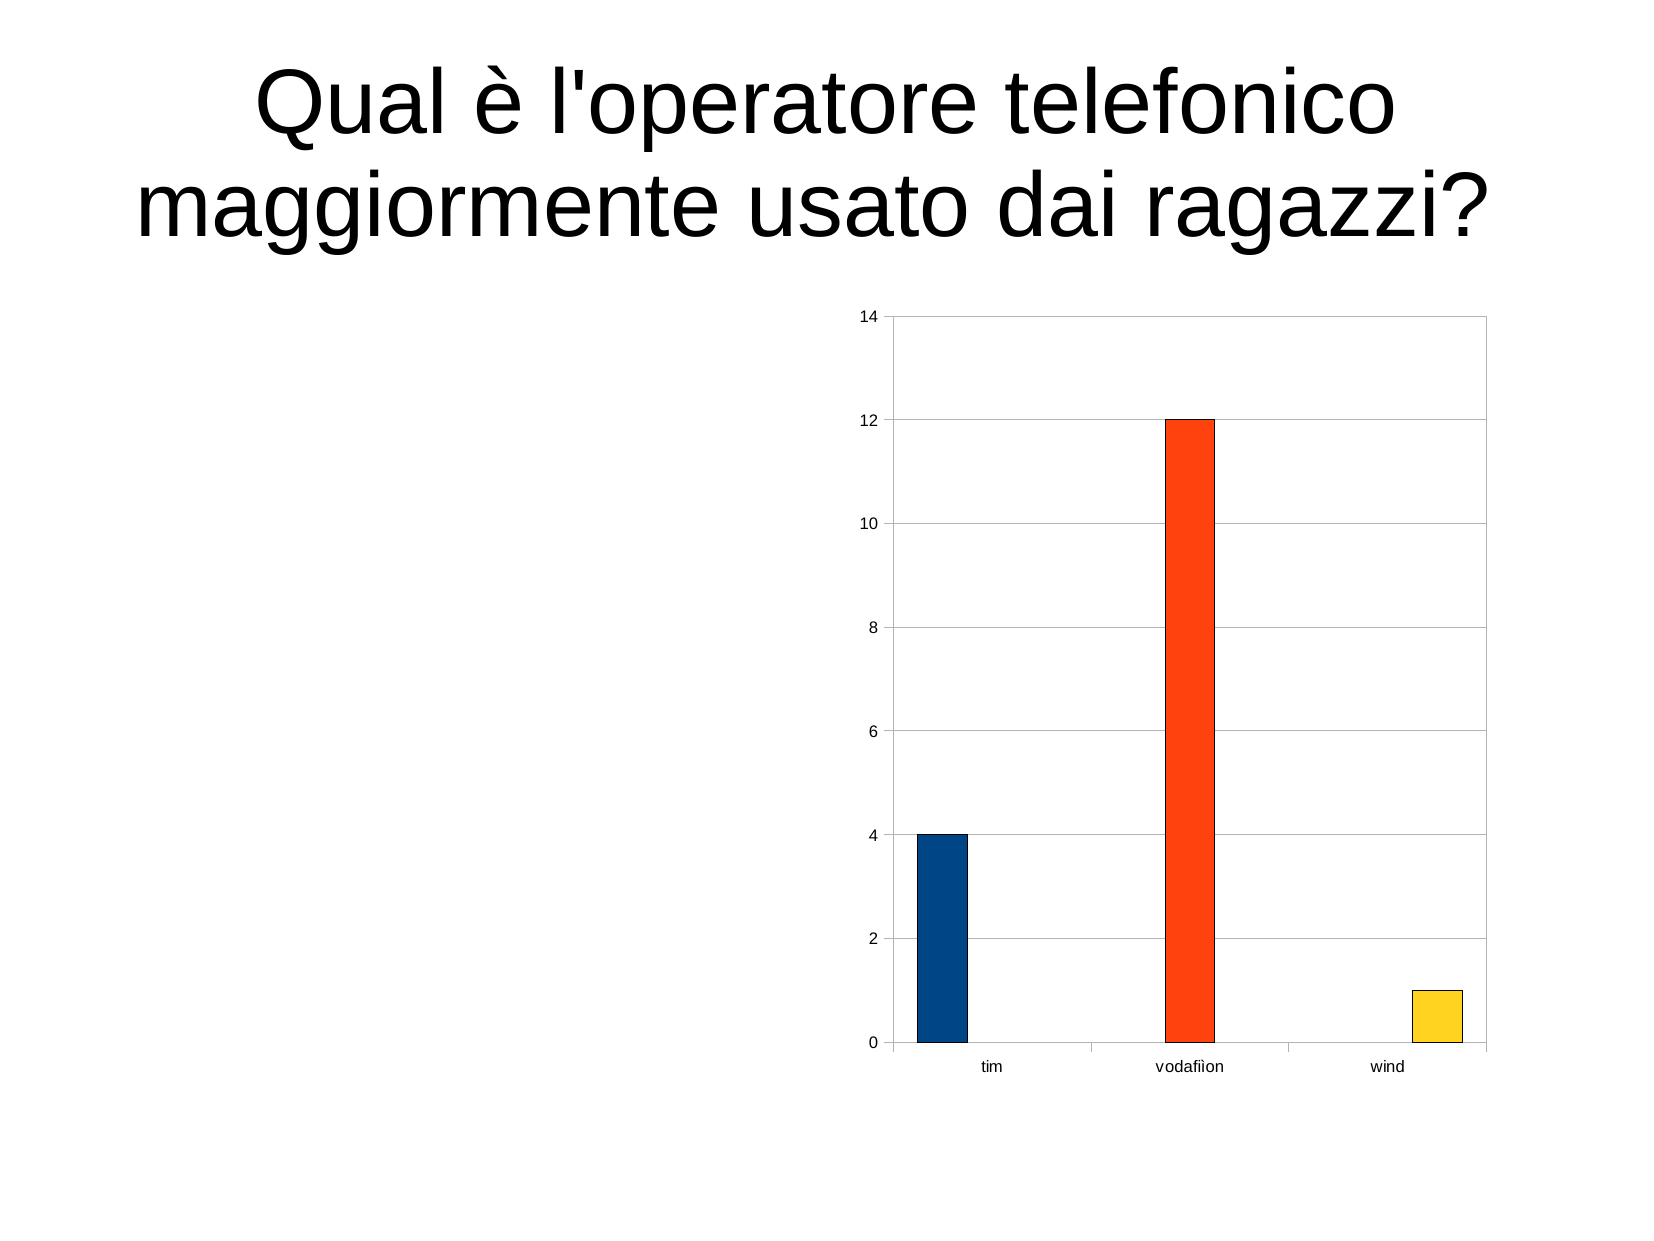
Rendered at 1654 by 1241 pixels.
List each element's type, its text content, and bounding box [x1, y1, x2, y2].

chart [845, 290, 1572, 1109]
title Qual è l'operatore telefonico maggiormente usato dai ragazzi? [82, 49, 1571, 257]
